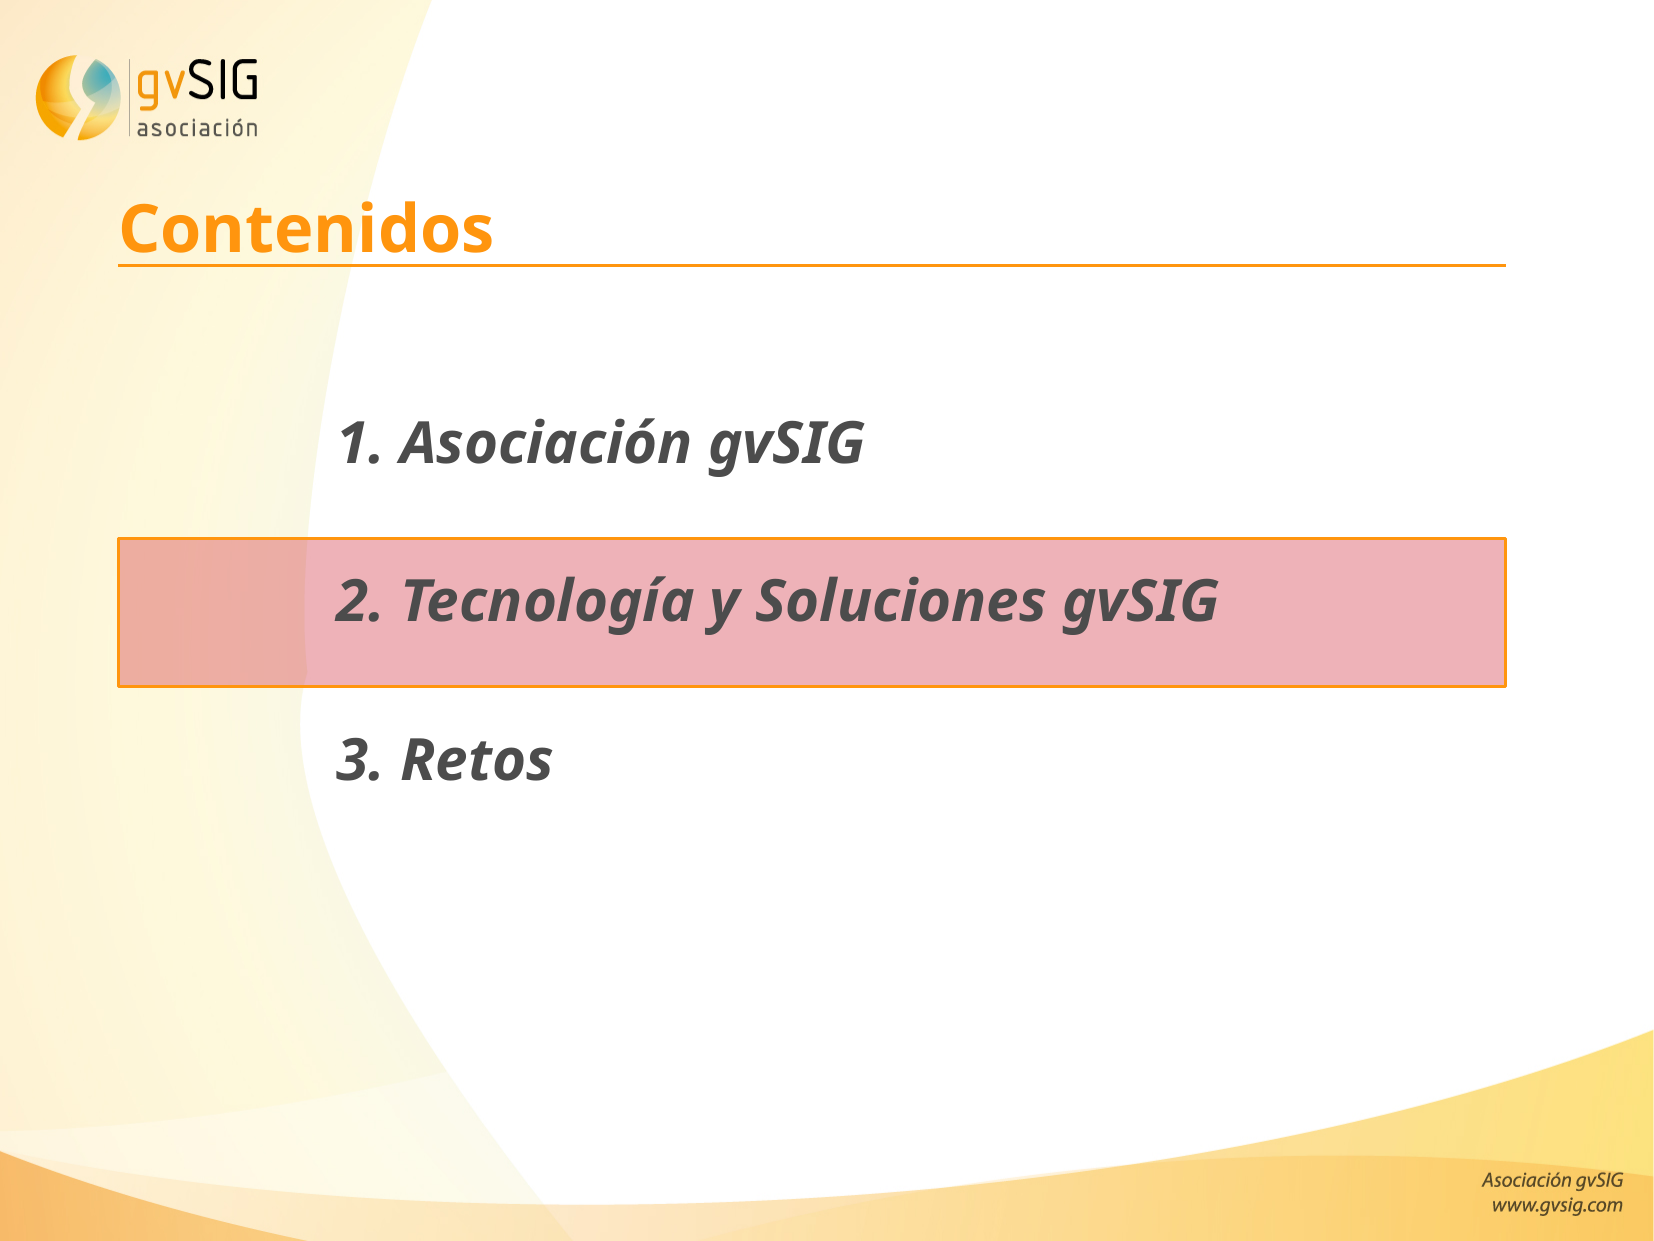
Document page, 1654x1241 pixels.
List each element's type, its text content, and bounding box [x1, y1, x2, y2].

text_box [1477, 538, 1506, 687]
picture [0, 0, 1654, 1241]
title Contenidos [118, 177, 1607, 276]
text_box [118, 538, 336, 687]
title 1. Asociación gvSIG 2. Tecnología y Soluciones gvSIG 3. Retos [336, 355, 1477, 1161]
